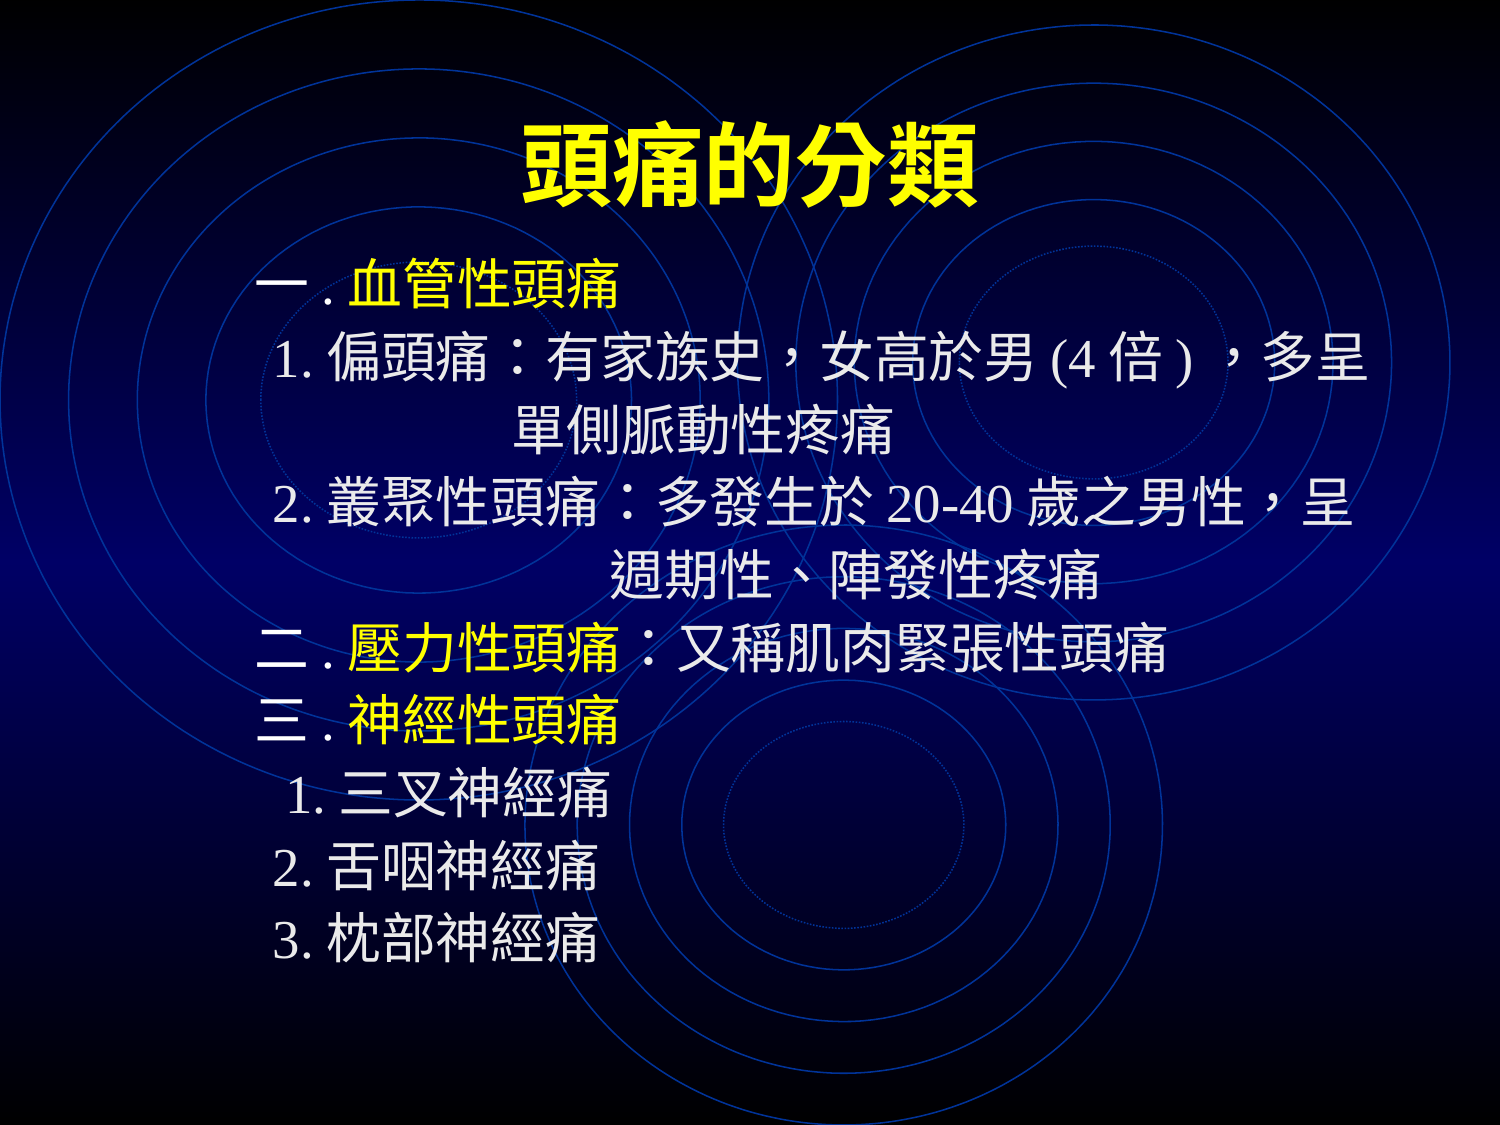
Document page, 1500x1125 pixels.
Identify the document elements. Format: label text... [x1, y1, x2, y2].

list 一.血管性頭痛 1.偏頭痛：有家族史，女高於男(4倍)，多呈 單側脈動性疼痛 2.叢聚性頭痛：多發生於20-40歲之男性，呈 週期性、陣發性疼痛 二.壓力性頭痛：又稱肌肉緊張性頭痛 三.神經性頭痛 1.三叉神經痛 2.舌咽神經痛 3.枕部神經痛 [150, 249, 1388, 1000]
title 頭痛的分類 [112, 99, 1388, 200]
